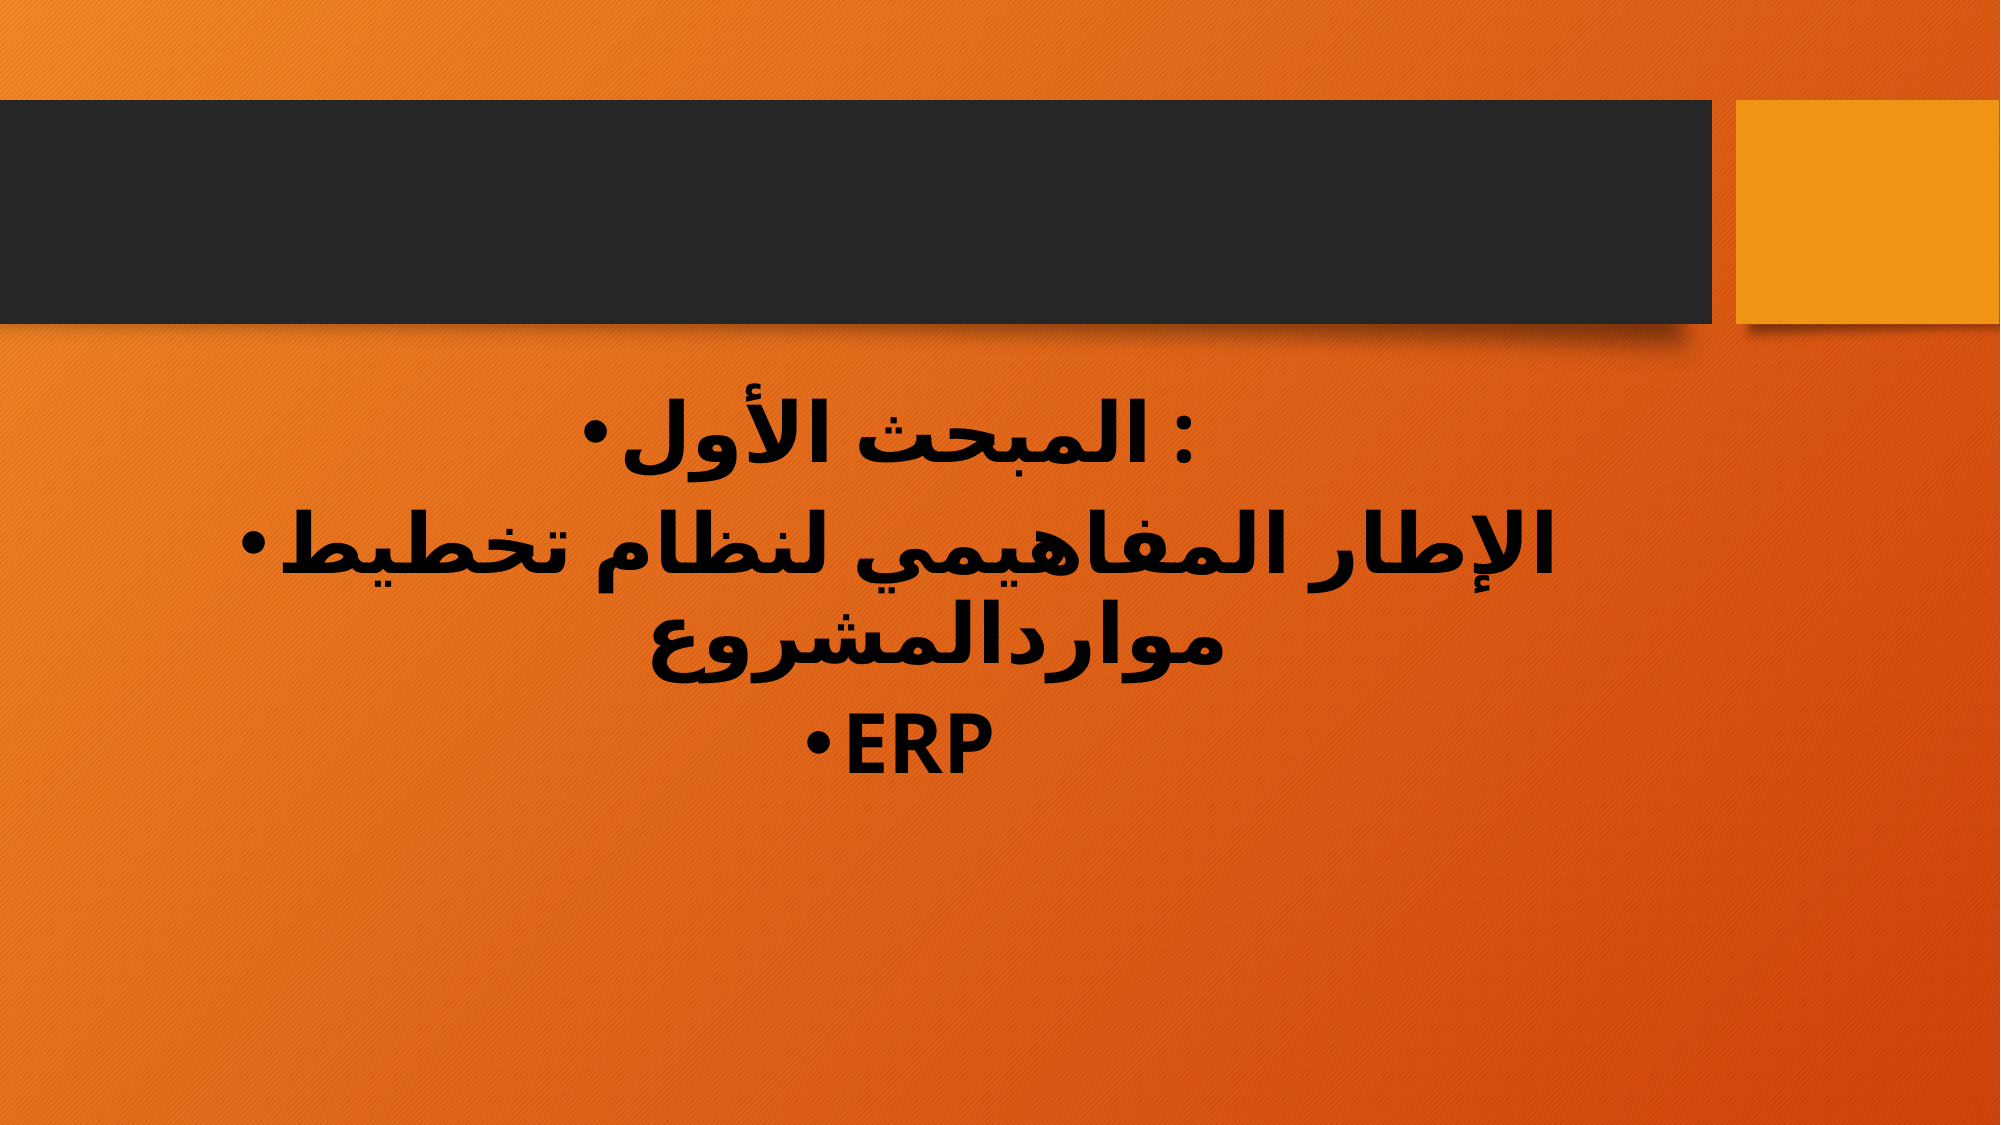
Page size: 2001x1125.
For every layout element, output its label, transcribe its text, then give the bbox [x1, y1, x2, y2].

list المبحث الأول : الإطار المفاهيمي لنظام تخطيط مواردالمشروع ERP [111, 383, 1689, 974]
